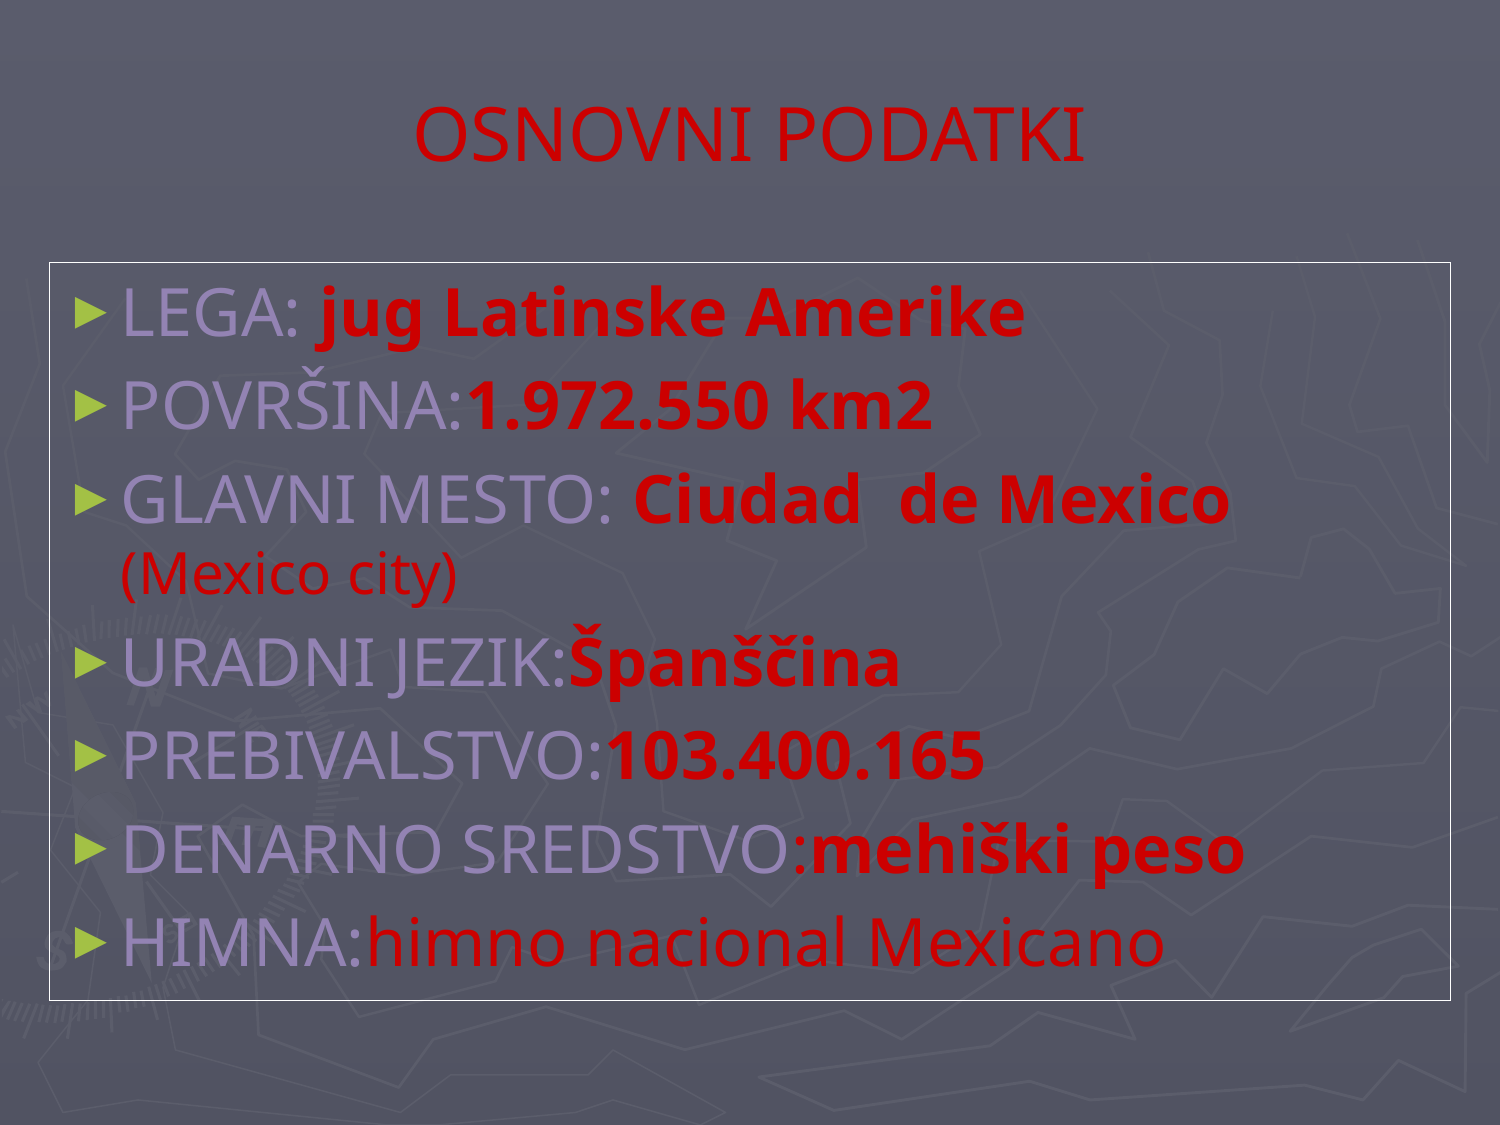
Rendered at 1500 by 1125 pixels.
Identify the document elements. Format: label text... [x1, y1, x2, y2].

title OSNOVNI PODATKI [49, 37, 1451, 225]
list LEGA: jug Latinske Amerike POVRŠINA:1.972.550 km2 GLAVNI MESTO: Ciudad de Mexico (Mexico city) URADNI JEZIK:Španščina PREBIVALSTVO:103.400.165 DENARNO SREDSTVO:mehiški peso HIMNA:himno nacional Mexicano [49, 262, 1451, 1001]
